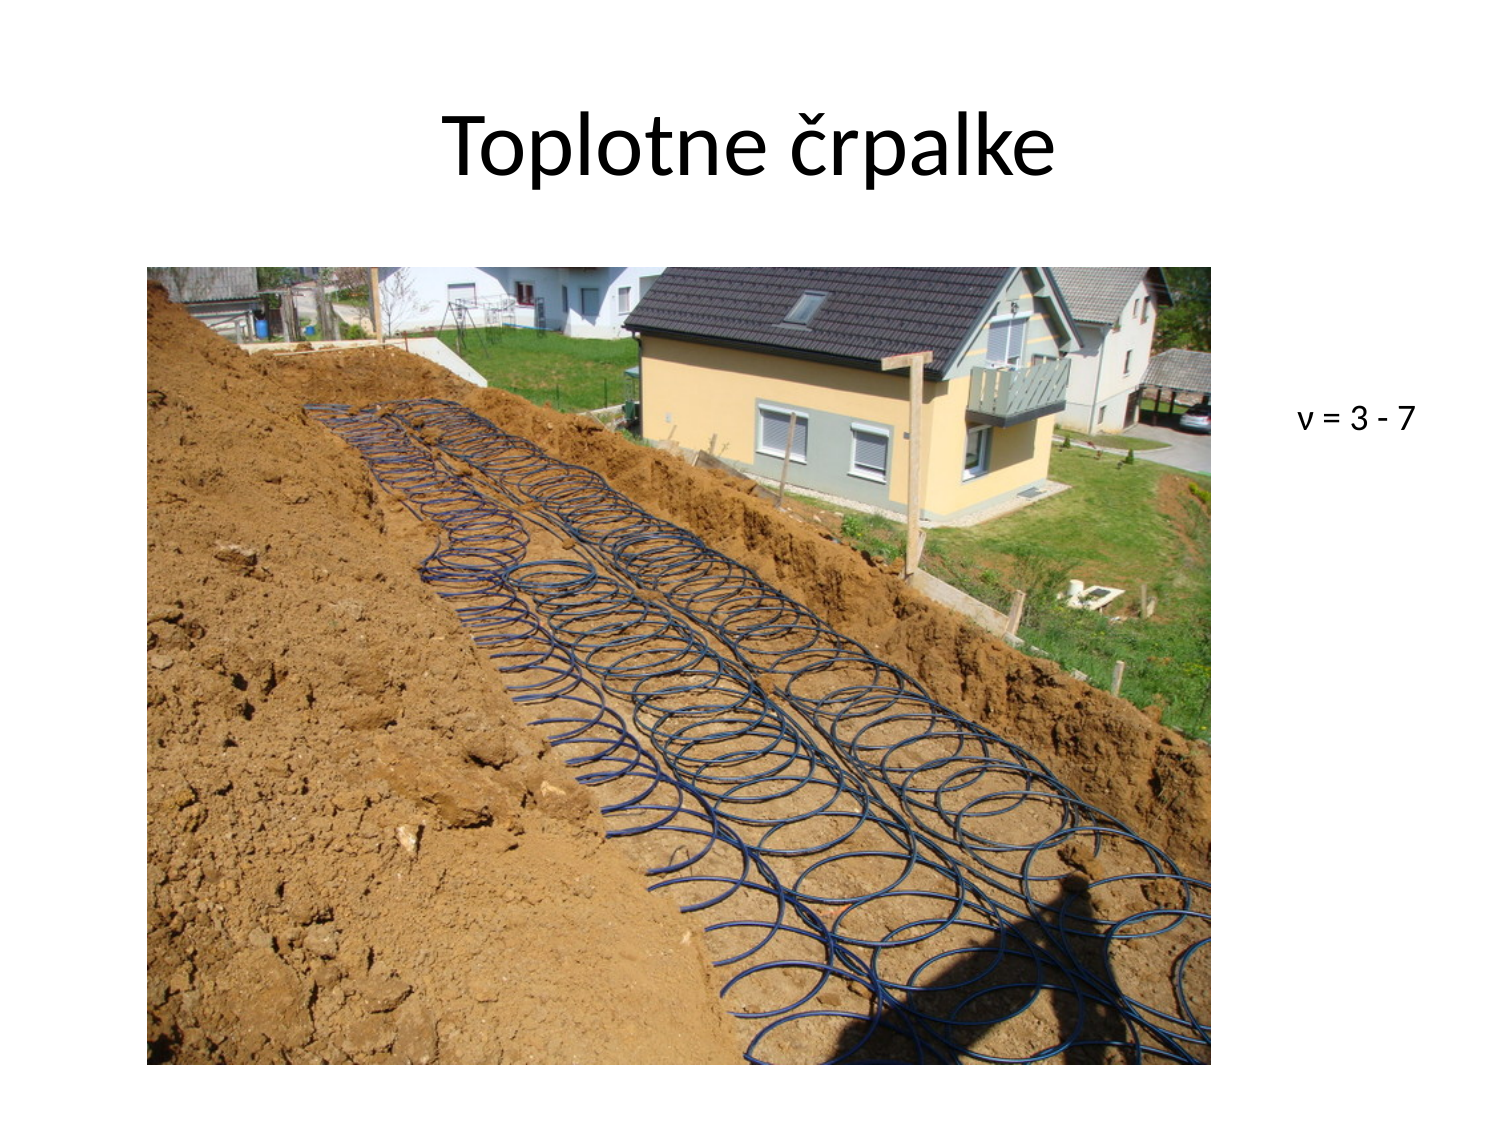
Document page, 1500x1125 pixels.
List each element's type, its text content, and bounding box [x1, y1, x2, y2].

title Toplotne črpalke [75, 45, 1425, 233]
picture [147, 267, 1211, 1065]
text_box ν = 3 - 7 [1282, 385, 1432, 446]
